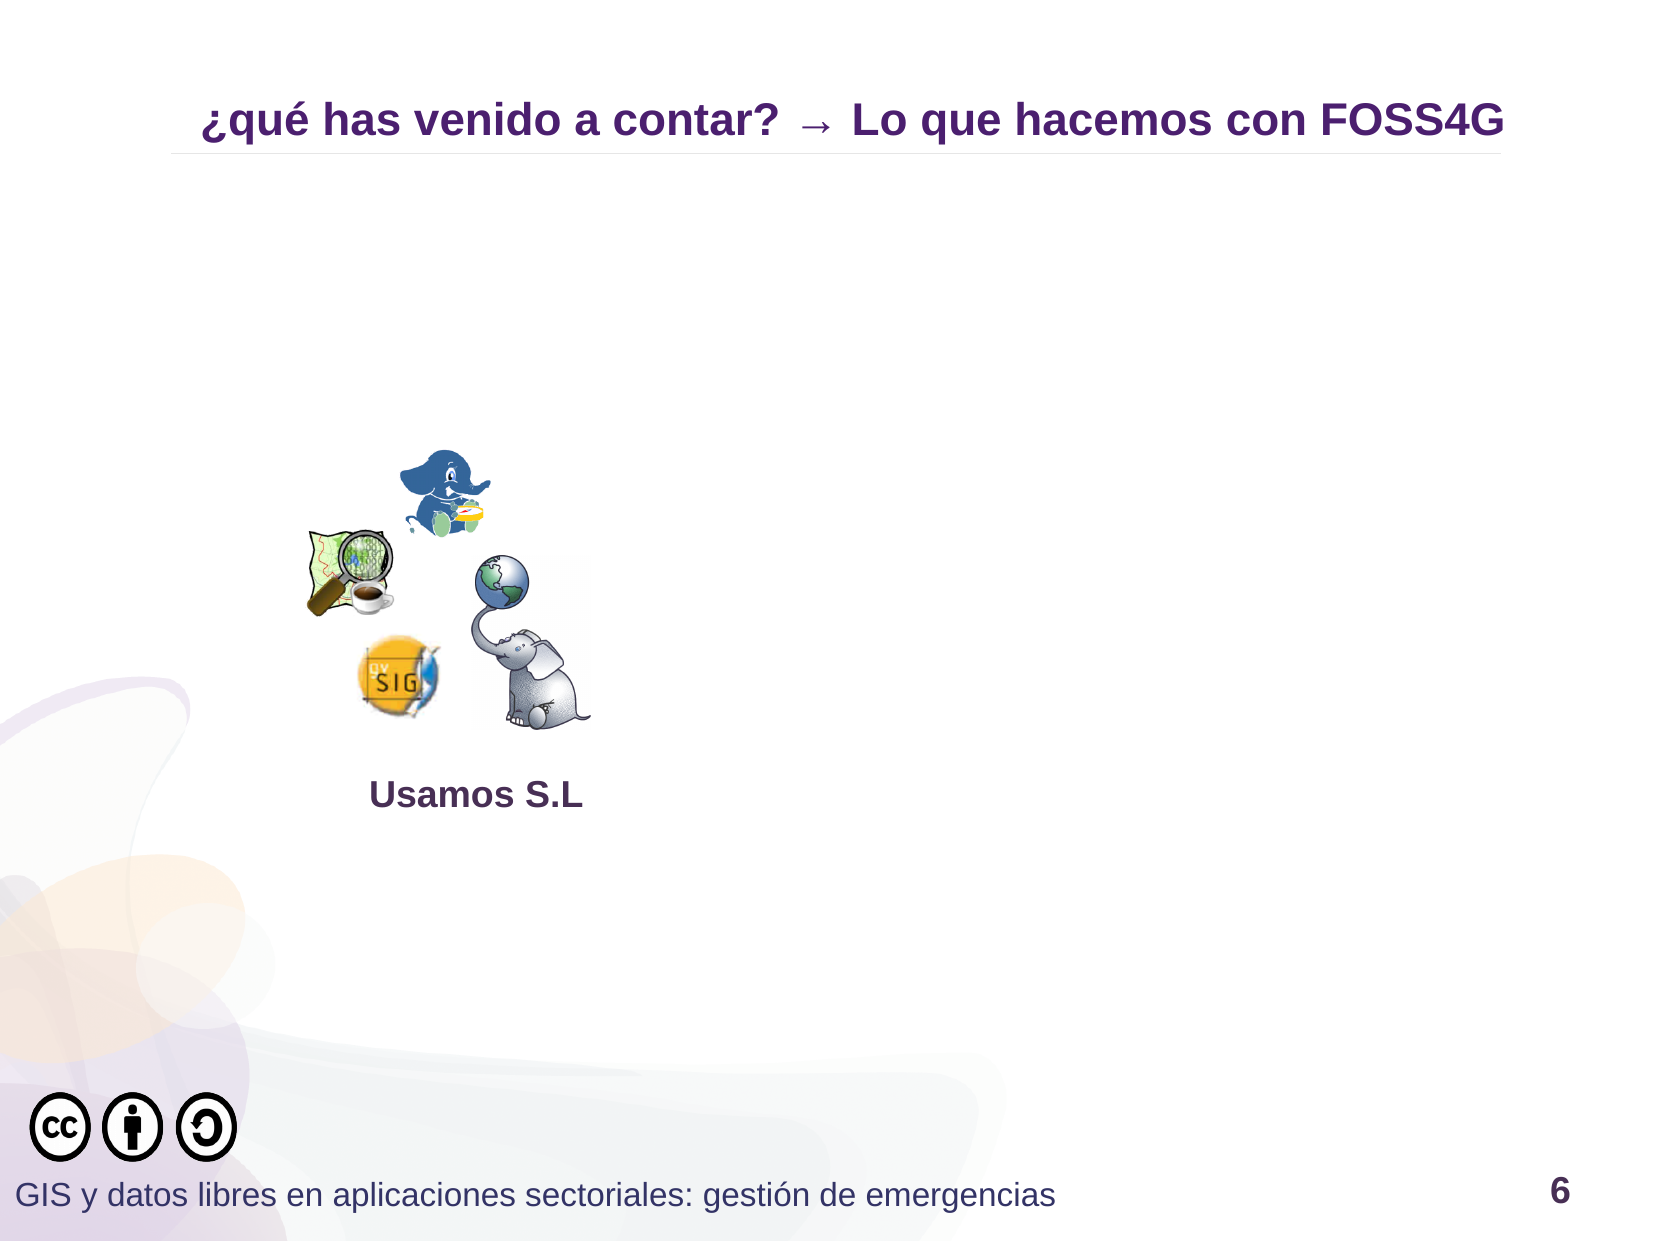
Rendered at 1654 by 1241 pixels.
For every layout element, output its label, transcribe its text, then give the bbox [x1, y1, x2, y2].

picture [398, 448, 491, 538]
picture [0, 555, 1017, 1241]
text_box Usamos S.L [354, 767, 599, 832]
picture [305, 527, 395, 617]
text_box ¿qué has venido a contar? → Lo que hacemos con FOSS4G [171, 88, 1536, 163]
